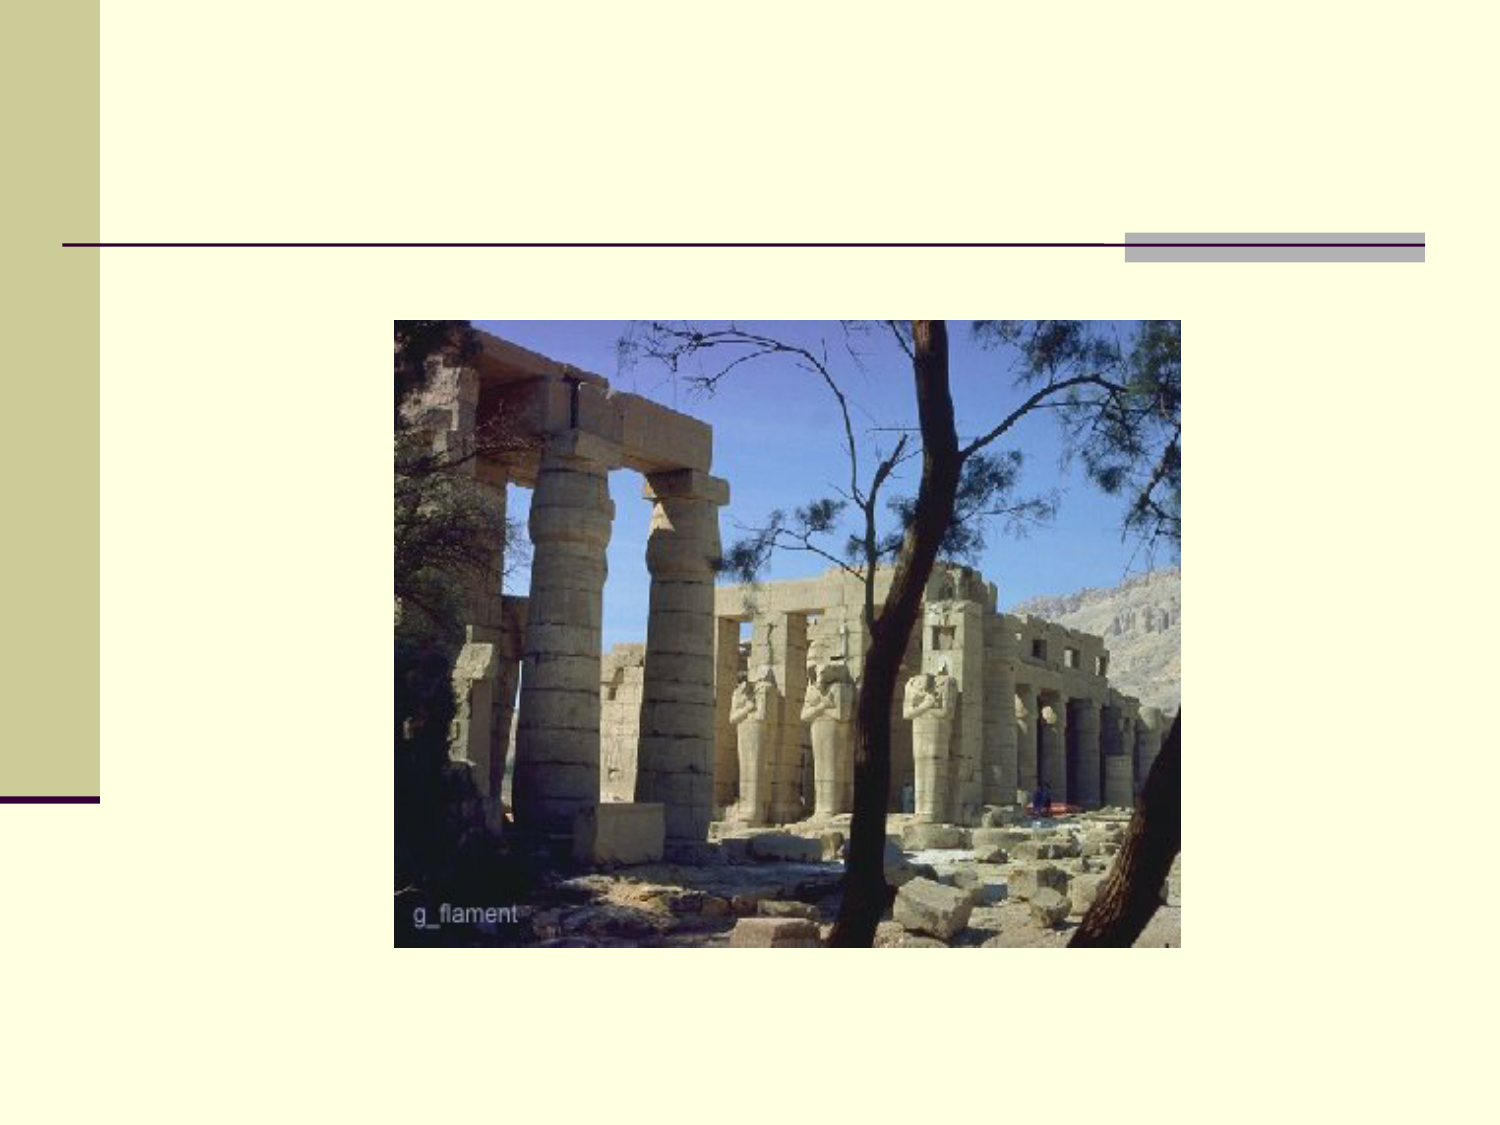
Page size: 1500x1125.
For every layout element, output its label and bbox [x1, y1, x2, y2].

picture [394, 320, 1181, 948]
